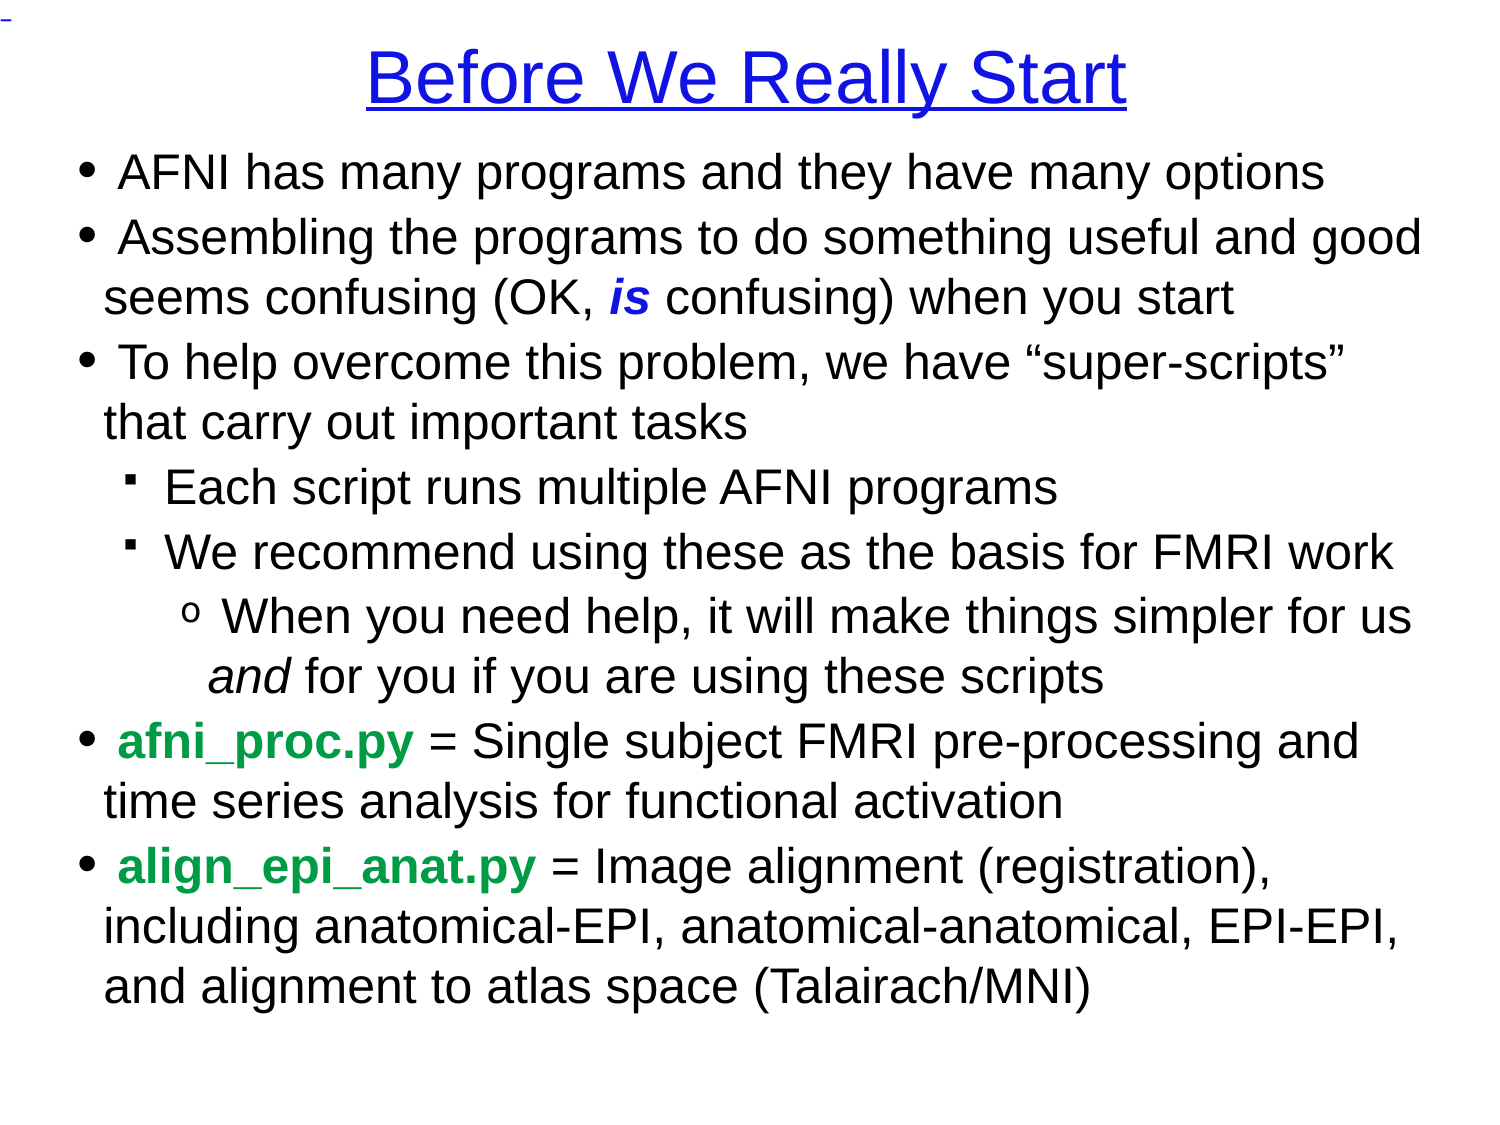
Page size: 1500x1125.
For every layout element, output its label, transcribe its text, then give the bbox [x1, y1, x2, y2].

title Before We Really Start [109, 10, 1385, 132]
list AFNI has many programs and they have many options Assembling the programs to do something useful and good seems confusing (OK, is confusing) when you start To help overcome this problem, we have “super-scripts” that carry out important tasks Each script runs multiple AFNI programs We recommend using these as the basis for FMRI work When you need help, it will make things simpler for us and for you if you are using these scripts afni_proc.py = Single subject FMRI pre-processing and time series analysis for functional activation align_epi_anat.py = Image alignment (registration), including anatomical-EPI, anatomical-anatomical, EPI-EPI, and alignment to atlas space (Talairach/MNI) [60, 132, 1449, 1079]
